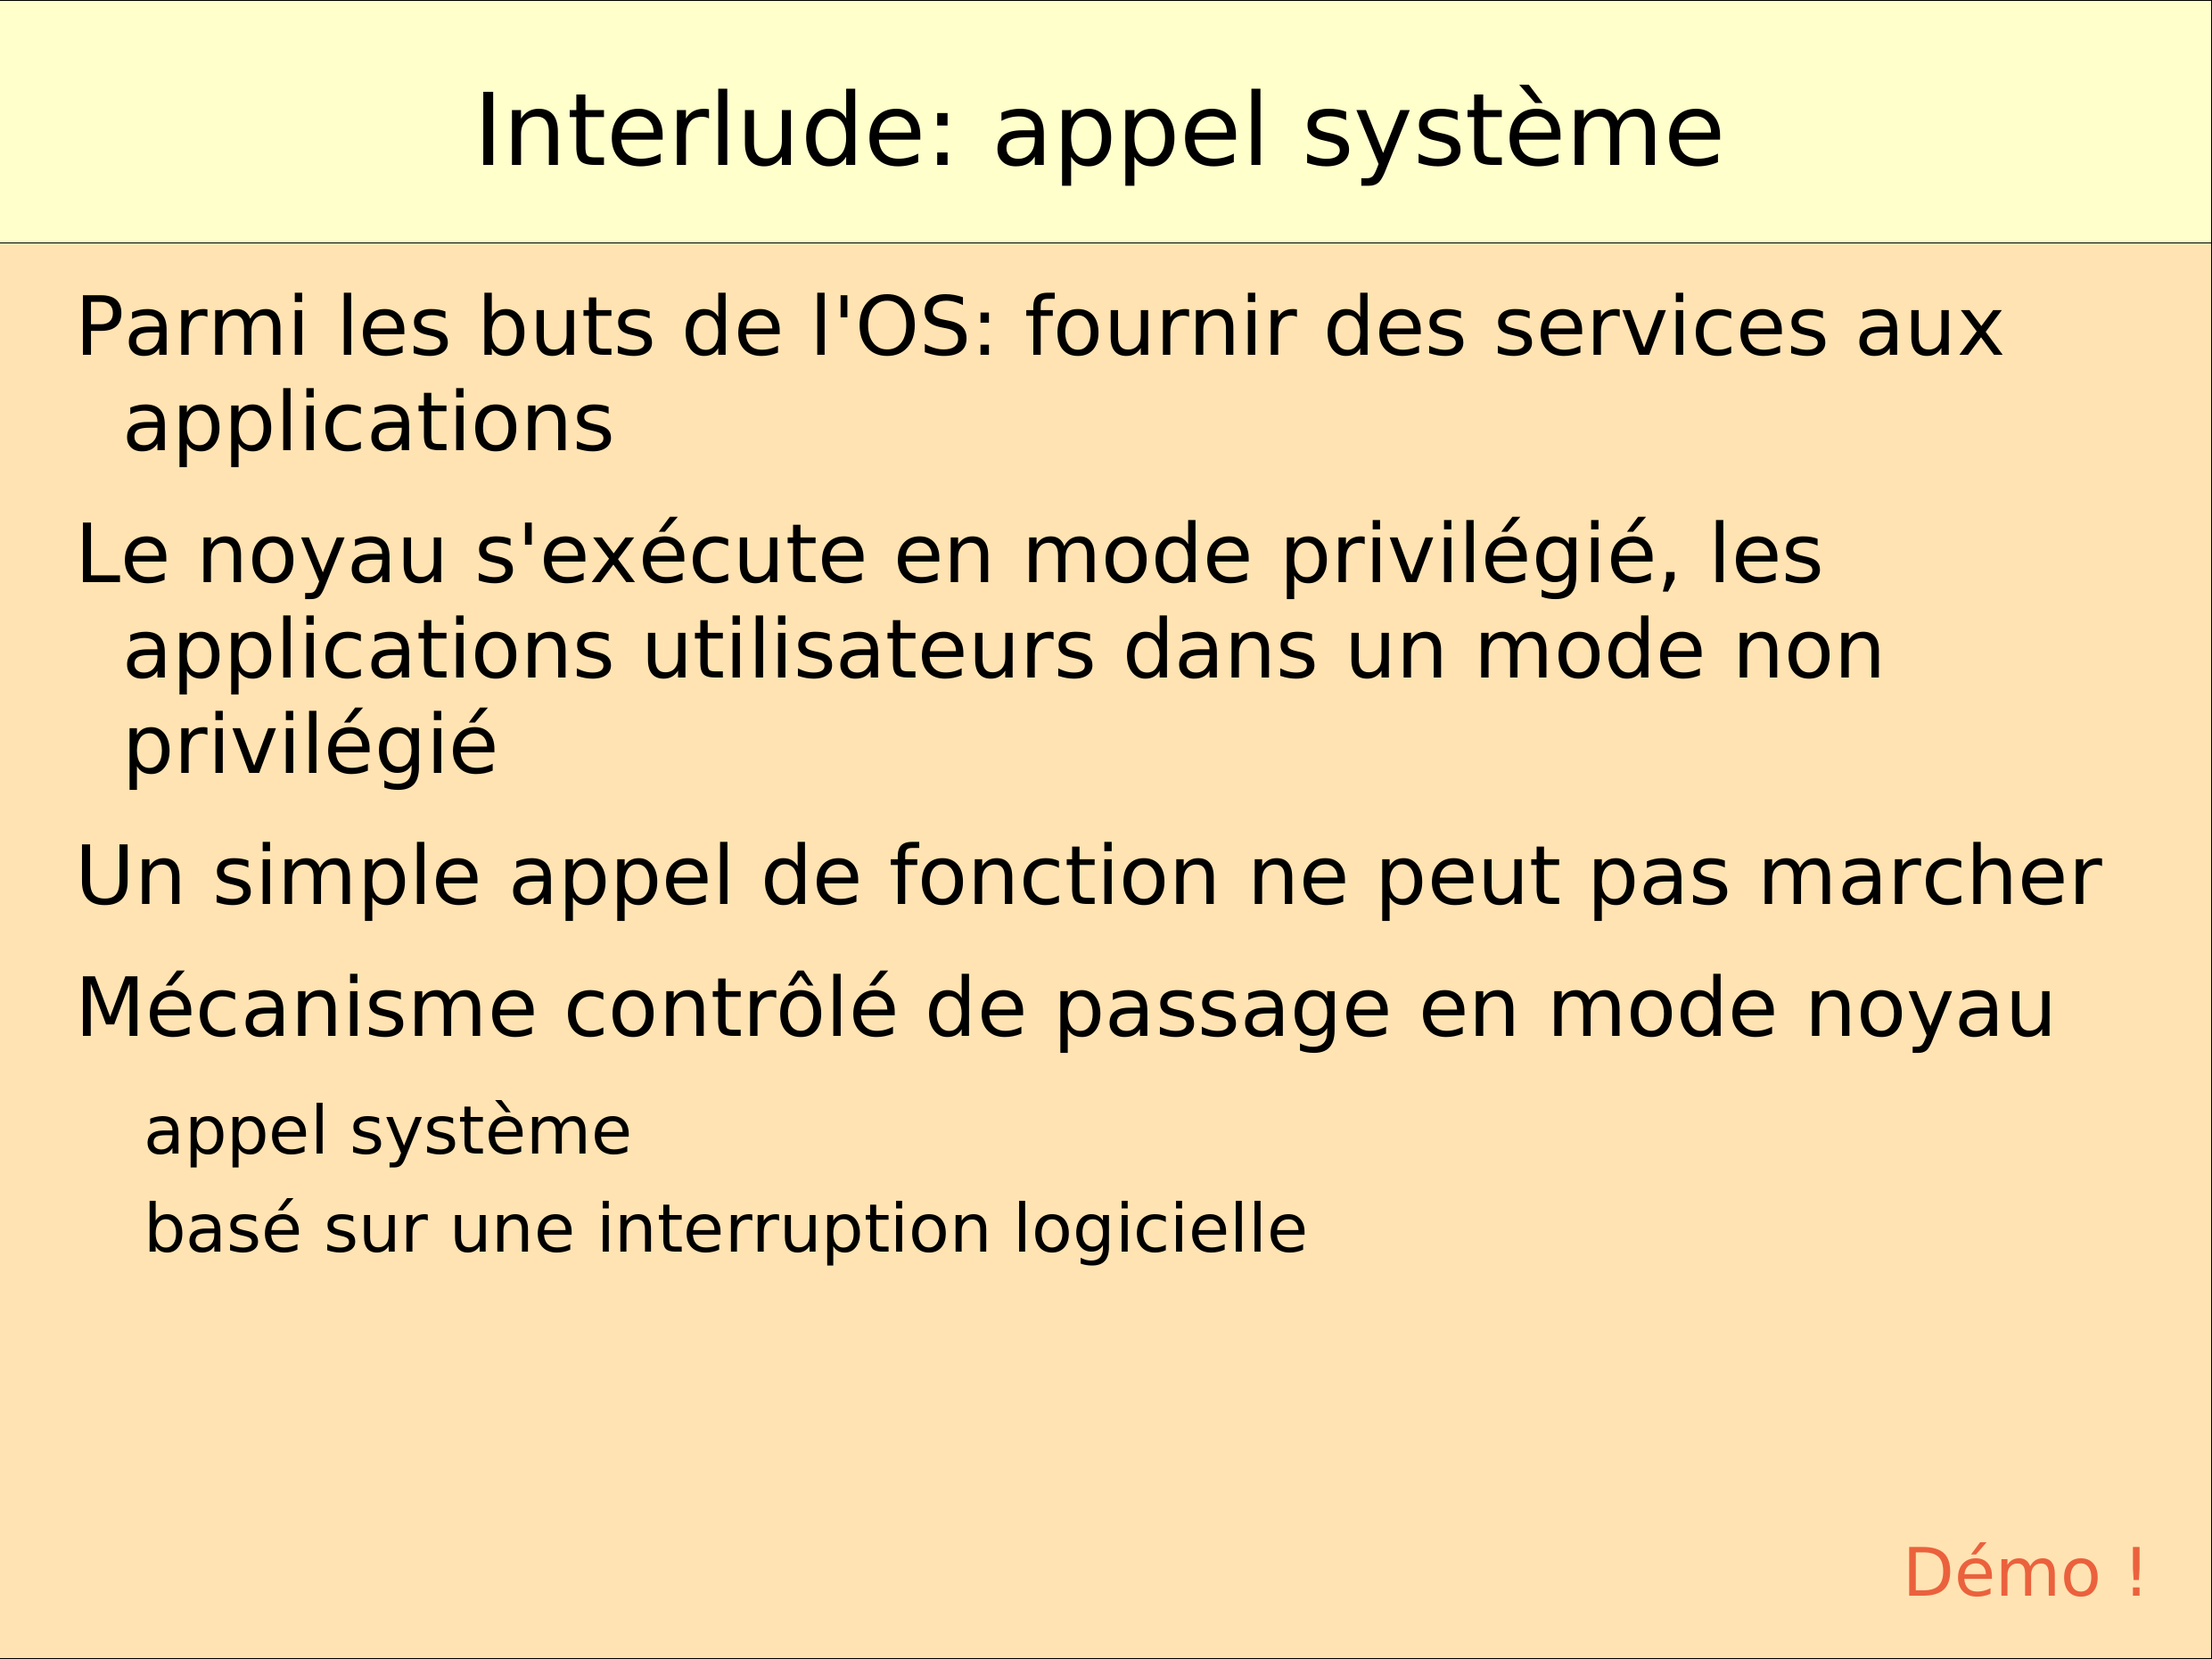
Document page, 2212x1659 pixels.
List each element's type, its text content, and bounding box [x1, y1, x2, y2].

text_box Démo ! [1889, 1527, 2175, 1626]
list Parmi les buts de l'OS: fournir des services aux applications Le noyau s'exécute en mode privilégié, les applications utilisateurs dans un mode non privilégié Un simple appel de fonction ne peut pas marcher Mécanisme contrôlé de passage en mode noyau appel système basé sur une interruption logicielle [59, 279, 2151, 1574]
title Interlude: appel système [153, 51, 2048, 211]
